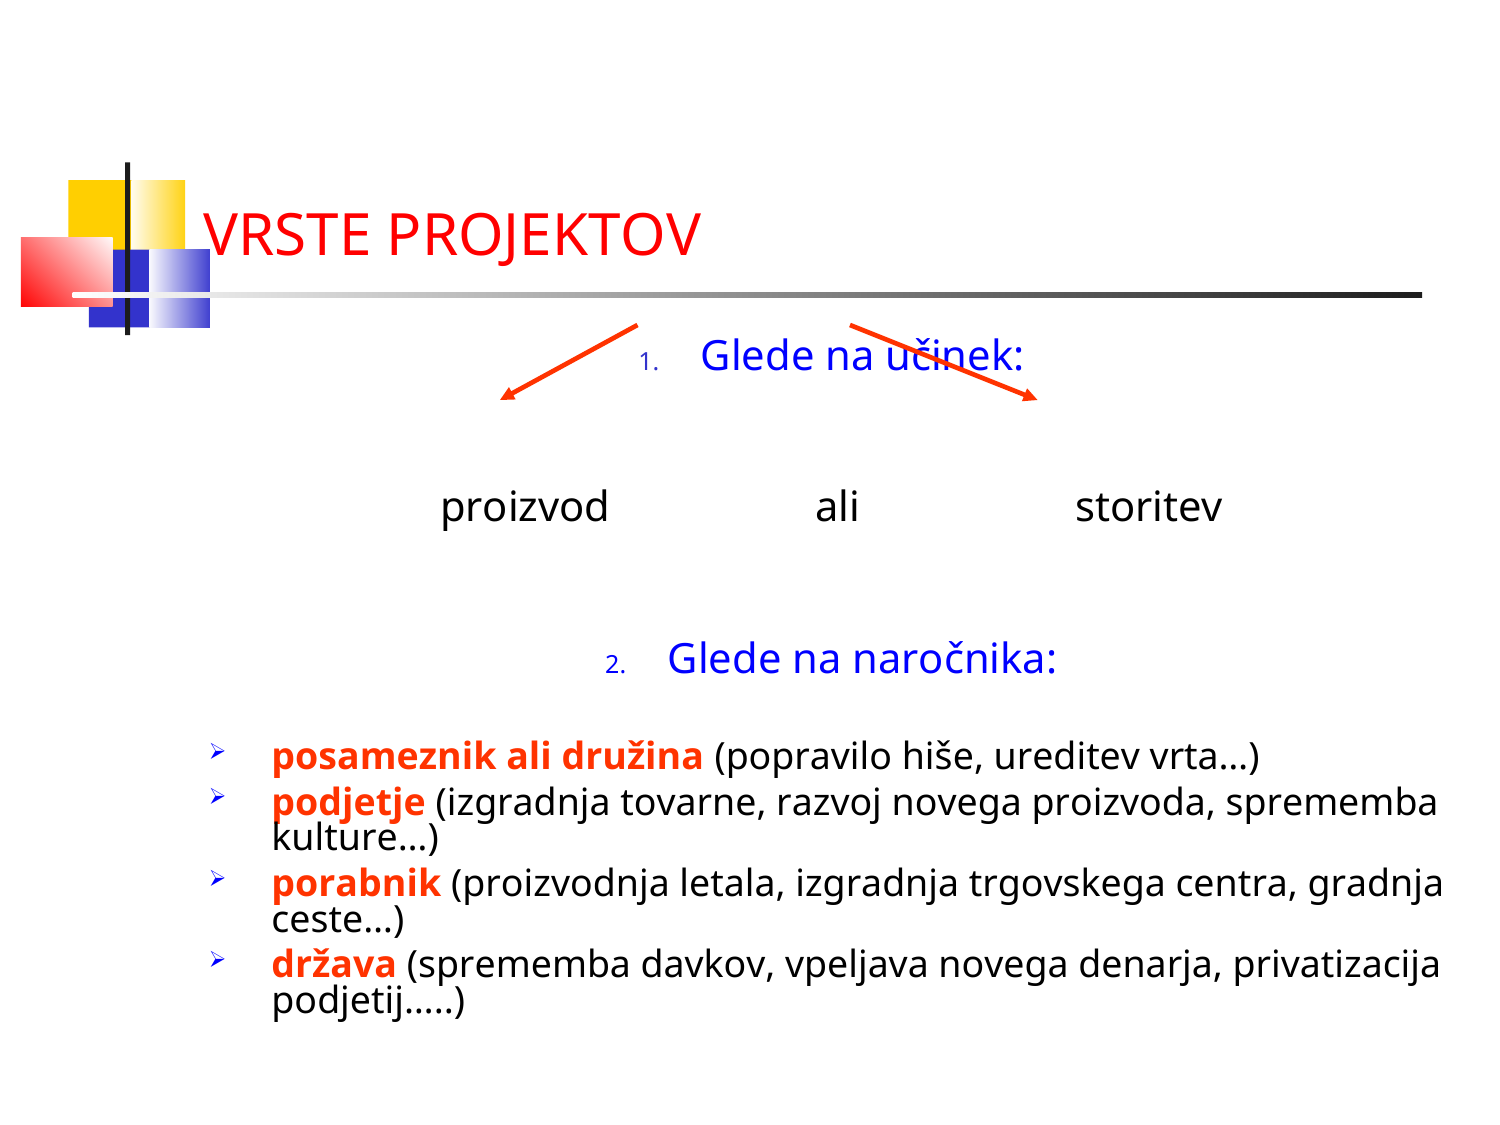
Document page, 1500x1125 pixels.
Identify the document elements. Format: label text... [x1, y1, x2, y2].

list Glede na učinek: proizvod ali storitev Glede na naročnika: posameznik ali družina (popravilo hiše, ureditev vrta…) podjetje (izgradnja tovarne, razvoj novega proizvoda, sprememba kulture…) porabnik (proizvodnja letala, izgradnja trgovskega centra, gradnja ceste…) država (sprememba davkov, vpeljava novega denarja, privatizacija podjetij…..) [193, 331, 1469, 1066]
title VRSTE PROJEKTOV [188, 35, 1468, 276]
